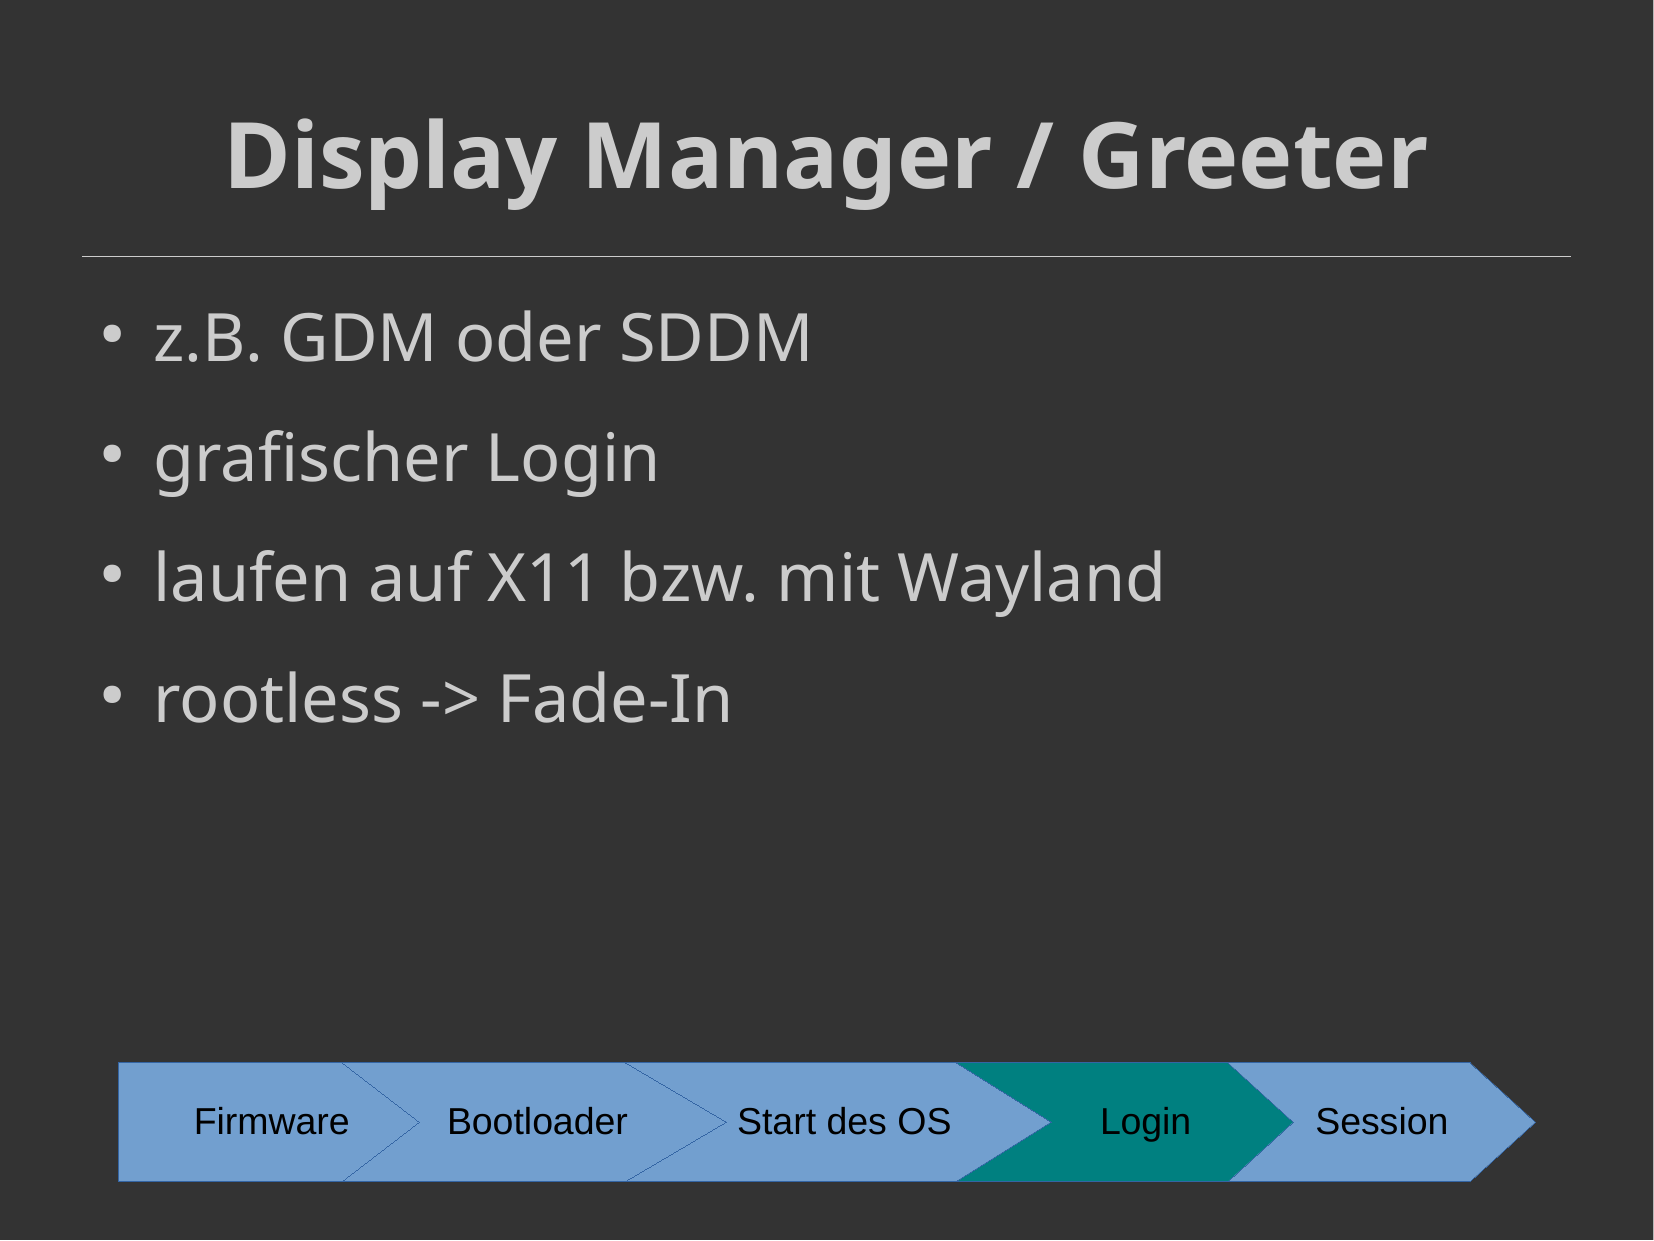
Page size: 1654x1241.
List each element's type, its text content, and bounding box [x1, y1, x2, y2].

list z.B. GDM oder SDDM grafischer Login laufen auf X11 bzw. mit Wayland rootless -> Fade-In [82, 290, 1571, 1010]
text_box Firmware [118, 1062, 418, 1182]
text_box Bootloader [342, 1062, 724, 1182]
text_box Session [1228, 1062, 1536, 1182]
text_box Login [956, 1062, 1292, 1182]
title Display Manager / Greeter [82, 49, 1571, 257]
text_box Start des OS [625, 1062, 1049, 1182]
